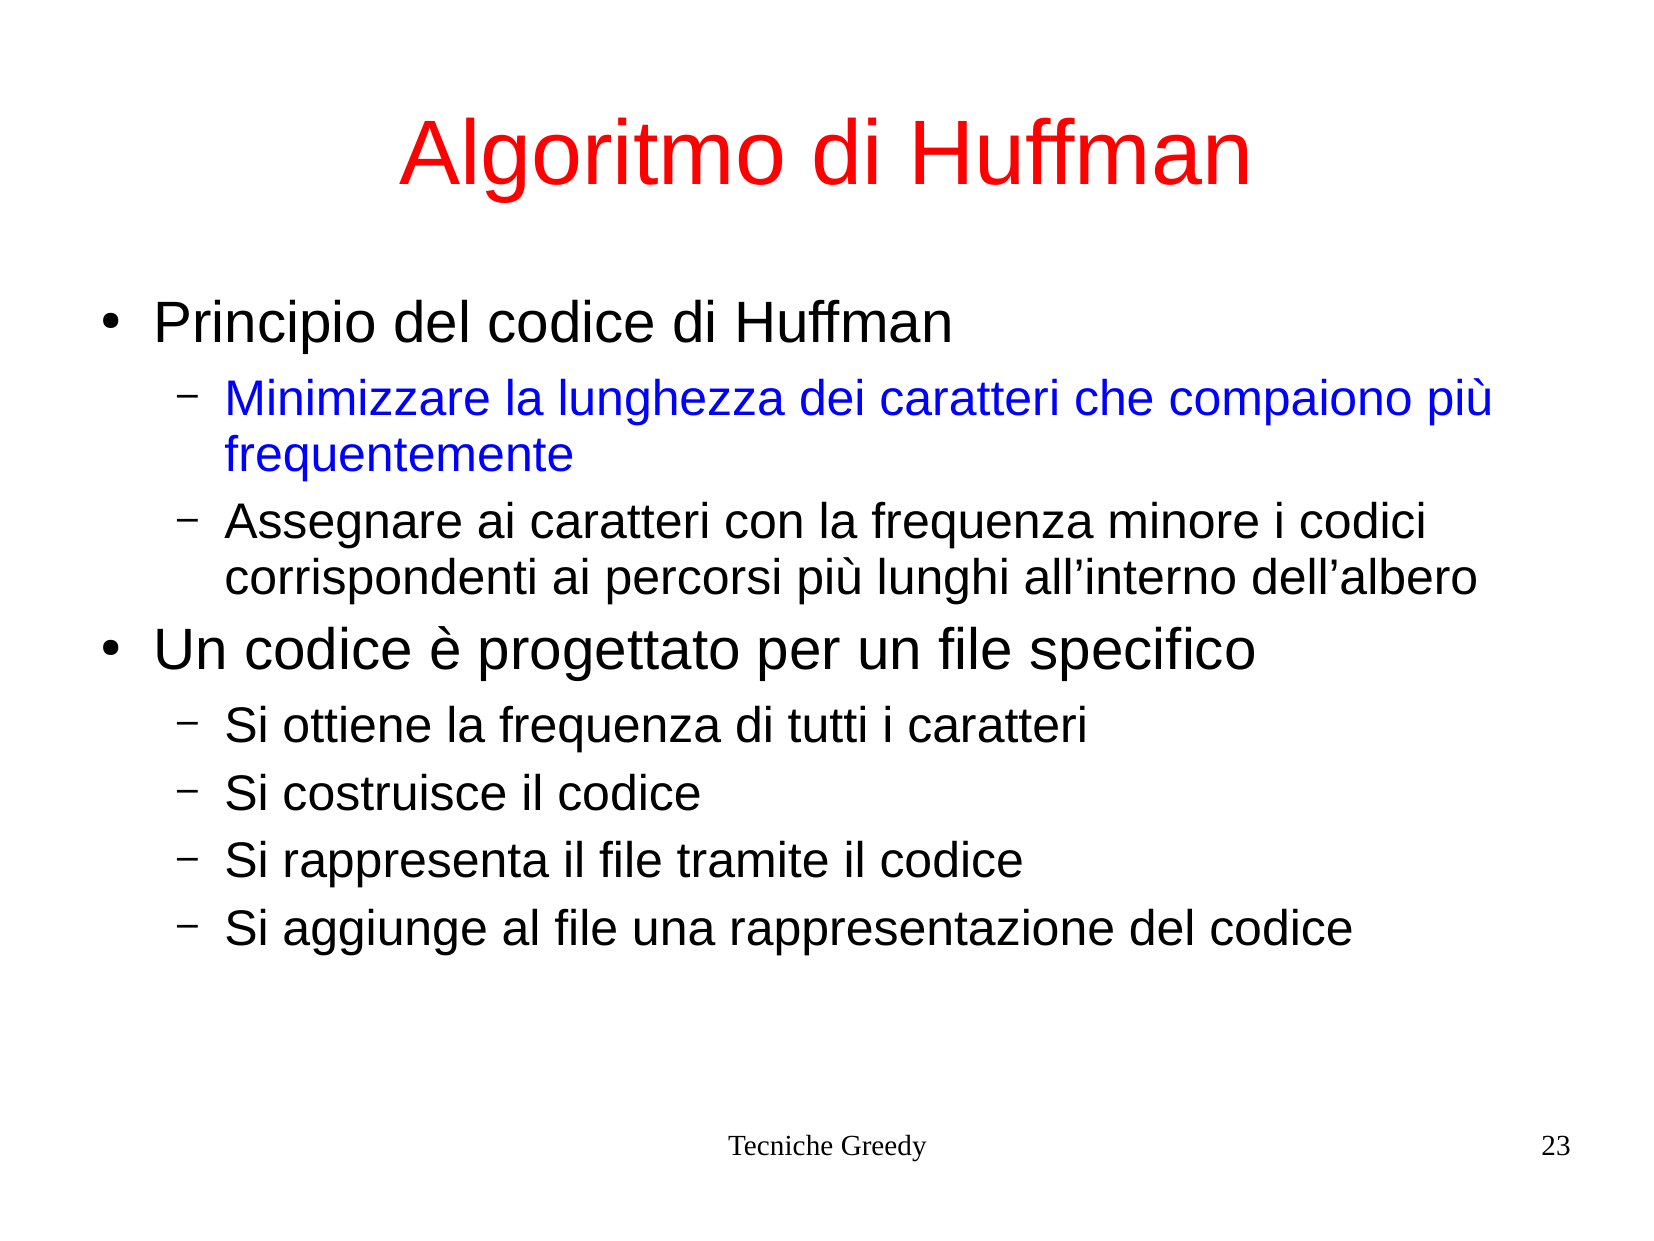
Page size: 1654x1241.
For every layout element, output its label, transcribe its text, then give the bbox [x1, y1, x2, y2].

title Algoritmo di Huffman [82, 49, 1571, 257]
list Principio del codice di Huffman Minimizzare la lunghezza dei caratteri che compaiono più frequentemente Assegnare ai caratteri con la frequenza minore i codici corrispondenti ai percorsi più lunghi all’interno dell’albero Un codice è progettato per un file specifico Si ottiene la frequenza di tutti i caratteri Si costruisce il codice Si rappresenta il file tramite il codice Si aggiunge al file una rappresentazione del codice [82, 290, 1571, 1109]
